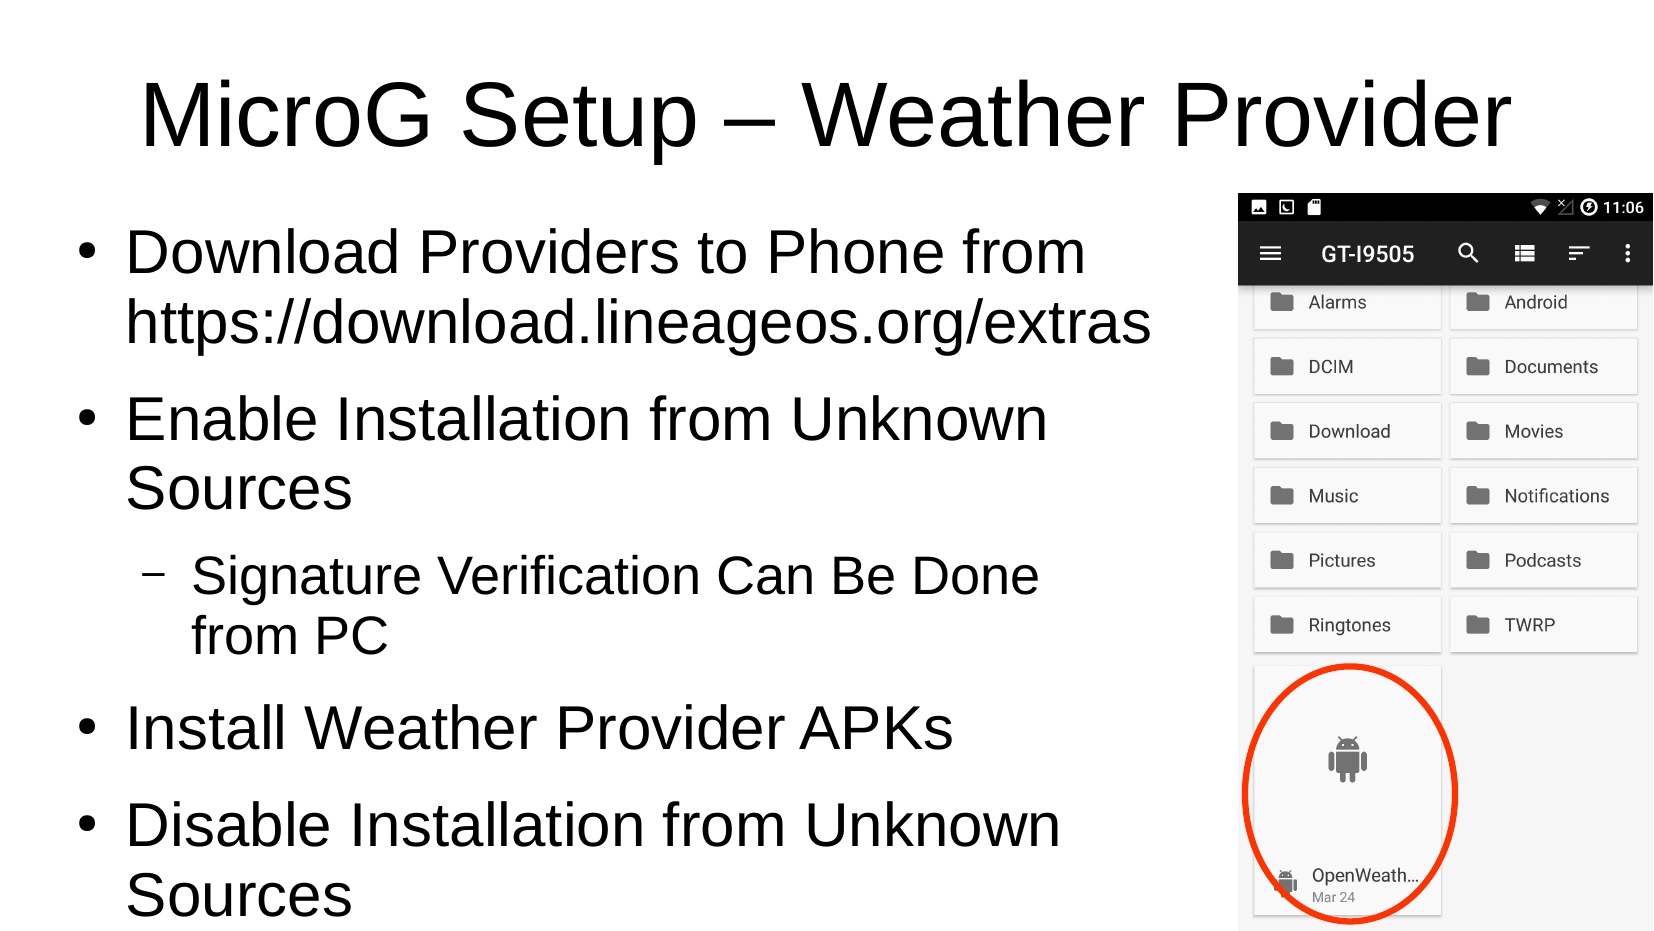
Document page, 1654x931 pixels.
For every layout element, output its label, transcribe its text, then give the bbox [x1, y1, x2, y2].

title MicroG Setup – Weather Provider [82, 37, 1571, 193]
list Download Providers to Phone from https://download.lineageos.org/extras Enable Installation from Unknown Sources Signature Verification Can Be Done from PC Install Weather Provider APKs Disable Installation from Unknown Sources [60, 217, 1238, 931]
picture [1238, 193, 1653, 931]
